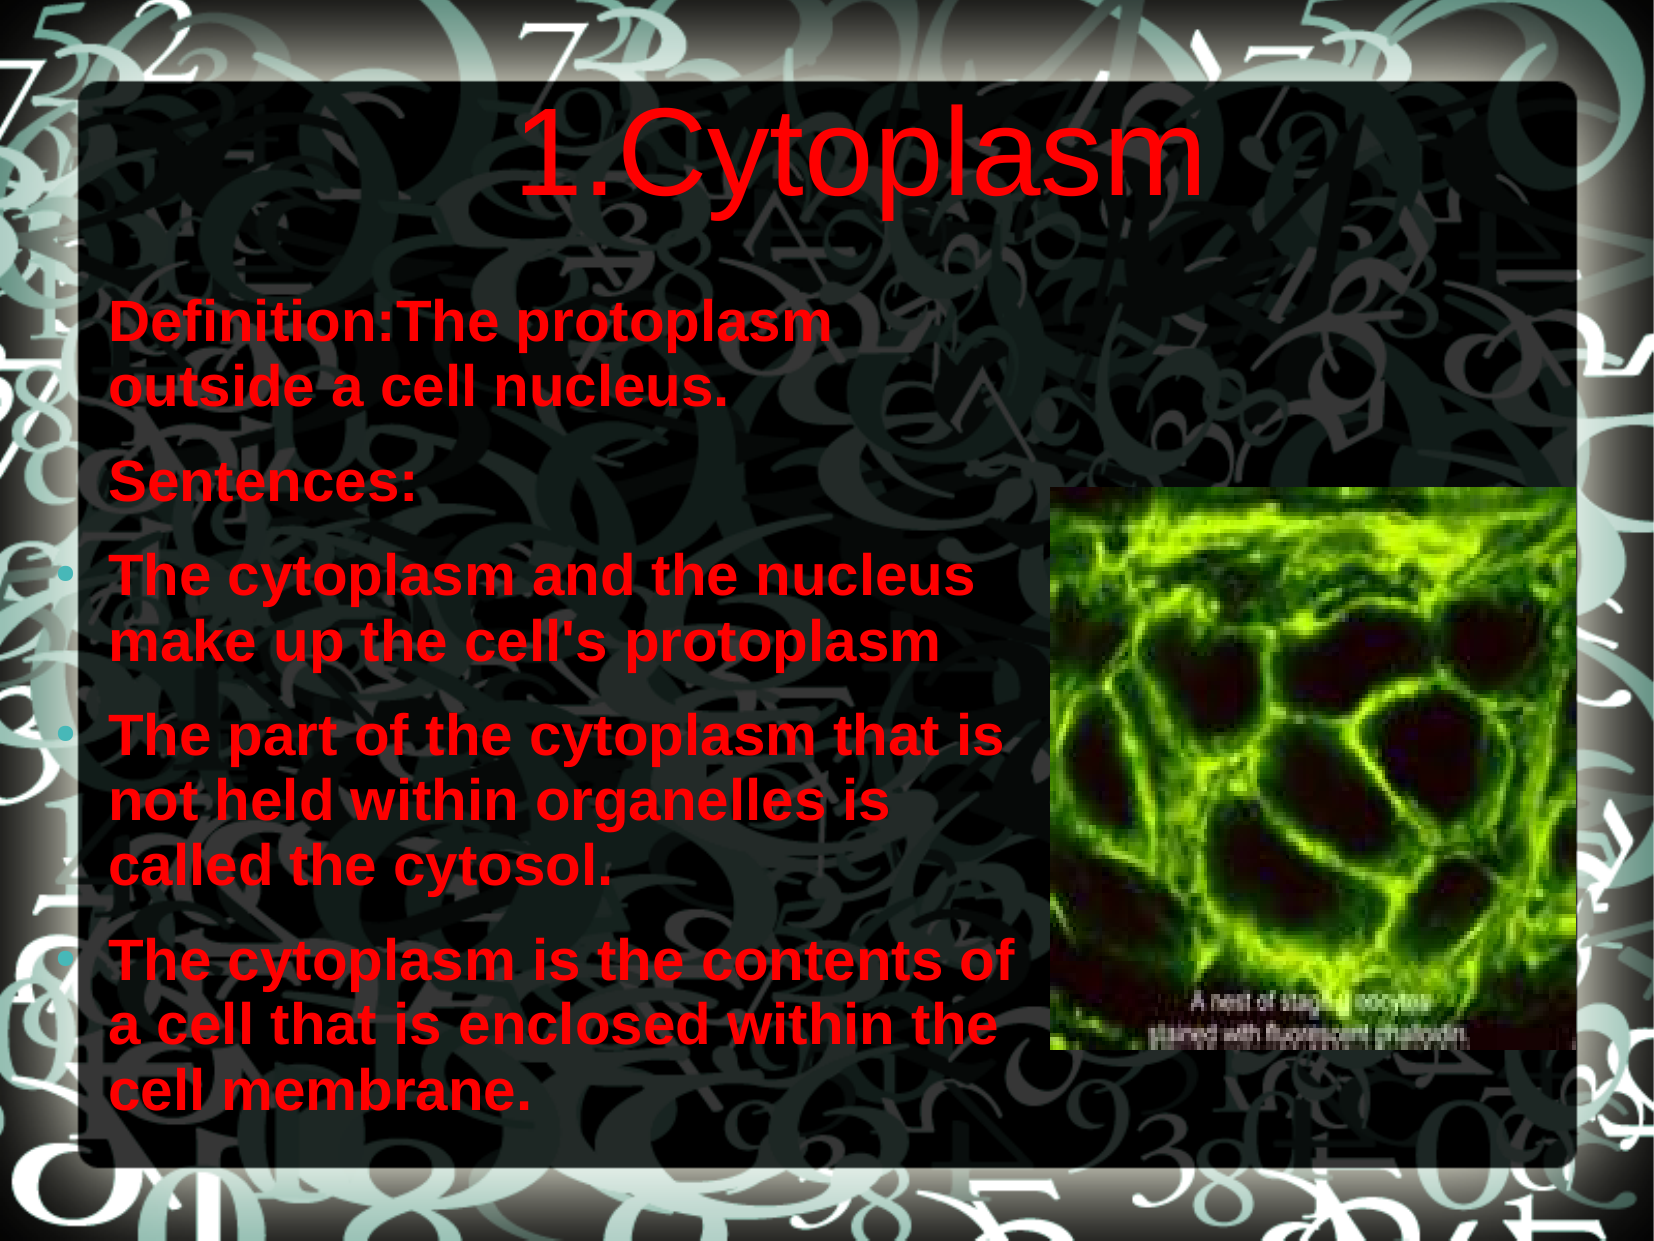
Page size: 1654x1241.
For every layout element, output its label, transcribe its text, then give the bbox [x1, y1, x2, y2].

list Definition:The protoplasm outside a cell nucleus. Sentences: The cytoplasm and the nucleus make up the cell's protoplasm The part of the cytoplasm that is not held within organelles is called the cytosol. The cytoplasm is the contents of a cell that is enclosed within the cell membrane. [37, 289, 1051, 1241]
picture [0, 0, 1654, 1241]
title 1.Cytoplasm [116, 55, 1605, 248]
